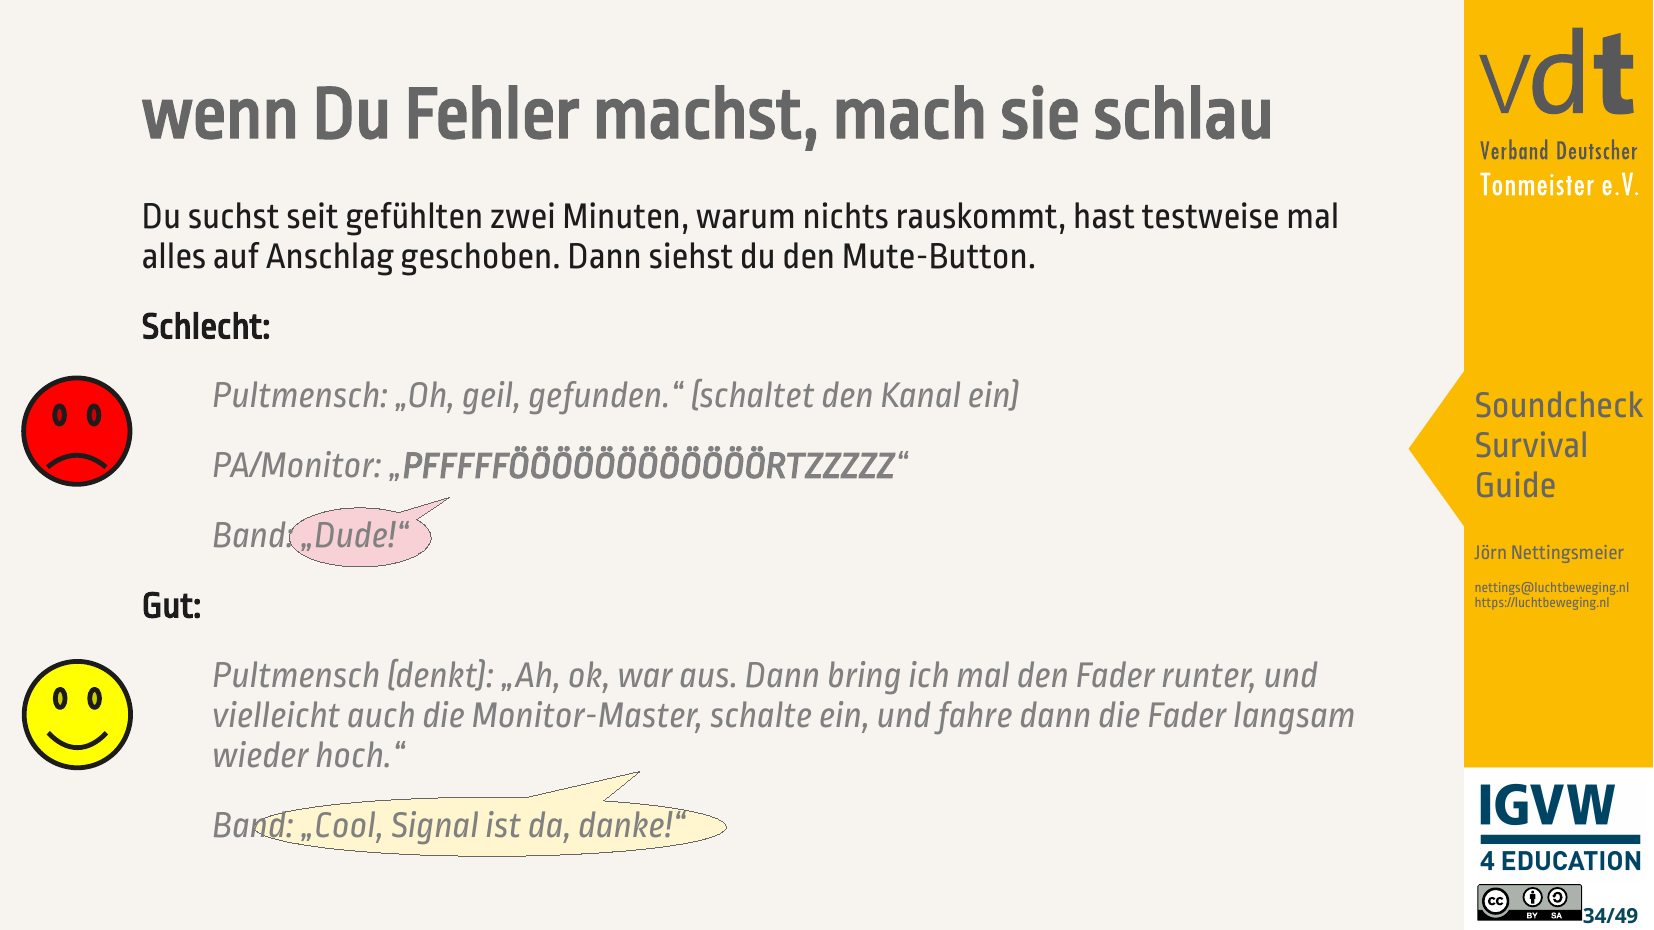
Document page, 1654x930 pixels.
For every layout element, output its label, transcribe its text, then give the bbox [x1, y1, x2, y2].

picture [1477, 780, 1646, 882]
text_box [24, 661, 131, 768]
list Du suchst seit gefühlten zwei Minuten, warum nichts rauskommt, hast testweise mal alles auf Anschlag geschoben. Dann siehst du den Mute-Button. Schlecht: Pultmensch: „Oh, geil, gefunden.“ (schaltet den Kanal ein) PA/Monitor: „PFFFFFÖÖÖÖÖÖÖÖÖÖÖÖRTZZZZZ“ Band: „Dude!“ Gut: Pultmensch (denkt): „Ah, ok, war aus. Dann bring ich mal den Fader runter, und vielleicht auch die Monitor-Master, schalte ein, und fahre dann die Fader langsam wieder hoch.“ Band: „Cool, Signal ist da, danke!“ [141, 196, 1394, 930]
text_box [23, 377, 130, 485]
title wenn Du Fehler machst, mach sie schlau [82, 37, 1335, 193]
